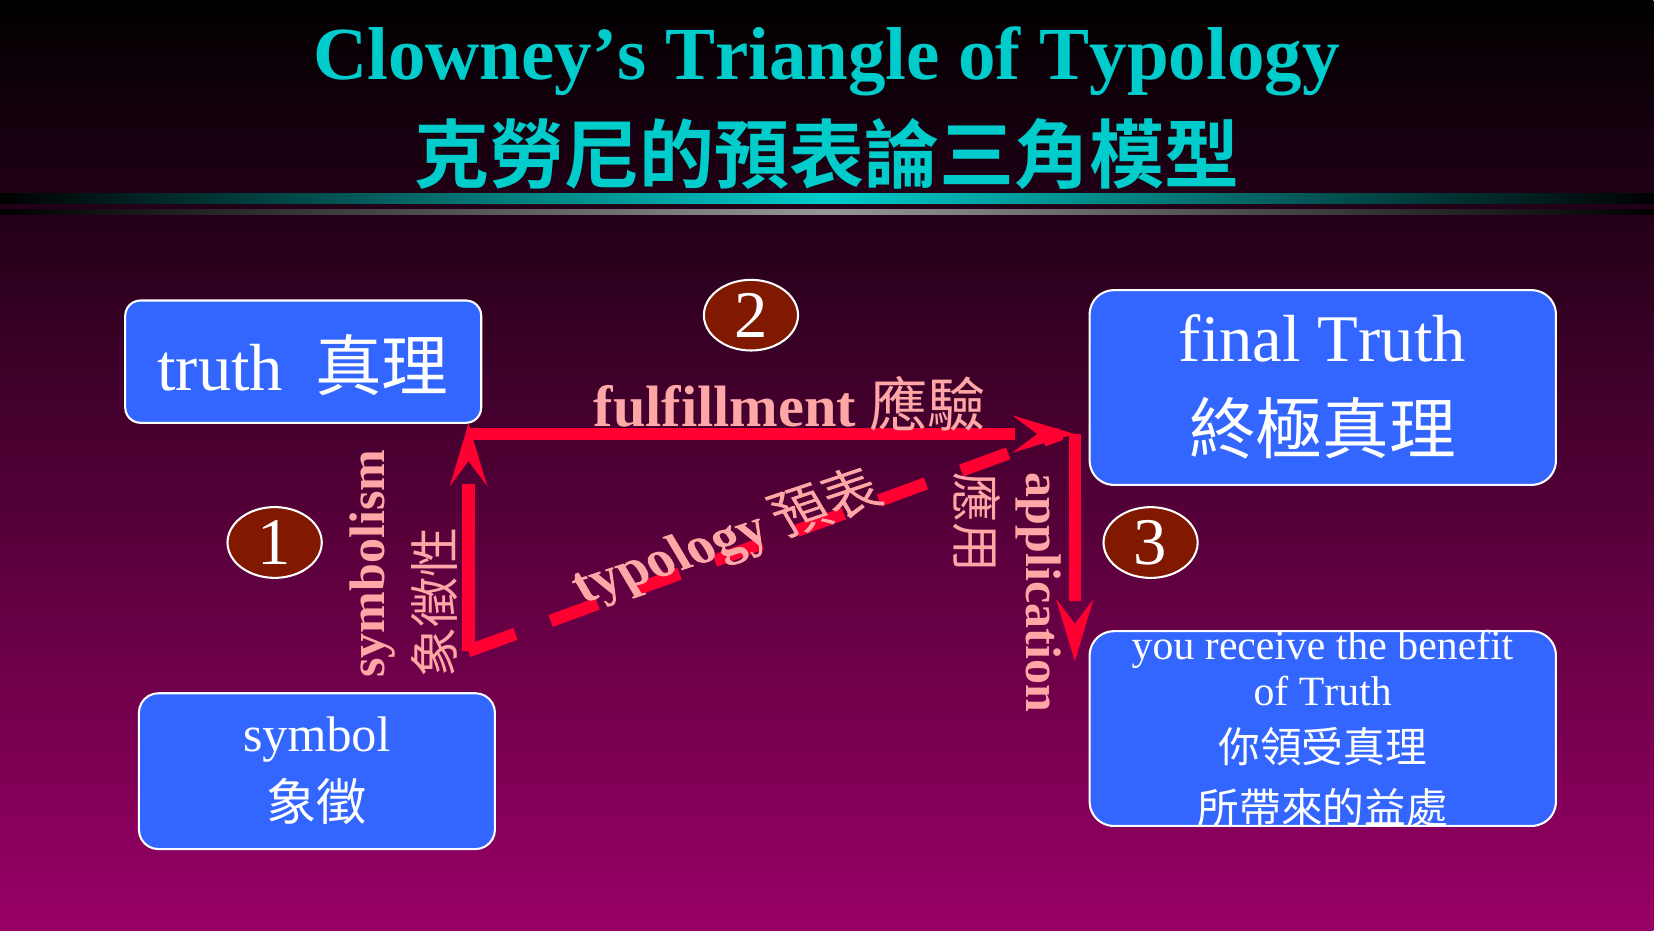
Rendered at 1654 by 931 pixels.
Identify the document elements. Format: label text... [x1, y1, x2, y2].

text_box application 應用 [935, 457, 1079, 779]
text_box you receive the benefit of Truth 你領受真理 所帶來的益處 [1089, 631, 1556, 826]
text_box 1 [227, 507, 322, 578]
text_box 2 [703, 279, 799, 351]
text_box symbolism象徵性 [332, 406, 476, 693]
text_box typology預表 [532, 451, 921, 629]
text_box final Truth 終極真理 [1089, 290, 1556, 485]
text_box 3 [1103, 507, 1198, 578]
text_box symbol 象徵 [138, 693, 495, 850]
title Clowney’s Triangle of Typology 克勞尼的預表論三角模型 [117, 5, 1537, 212]
text_box fulfillment應驗 [578, 351, 1006, 451]
text_box truth 真理 [125, 300, 482, 423]
